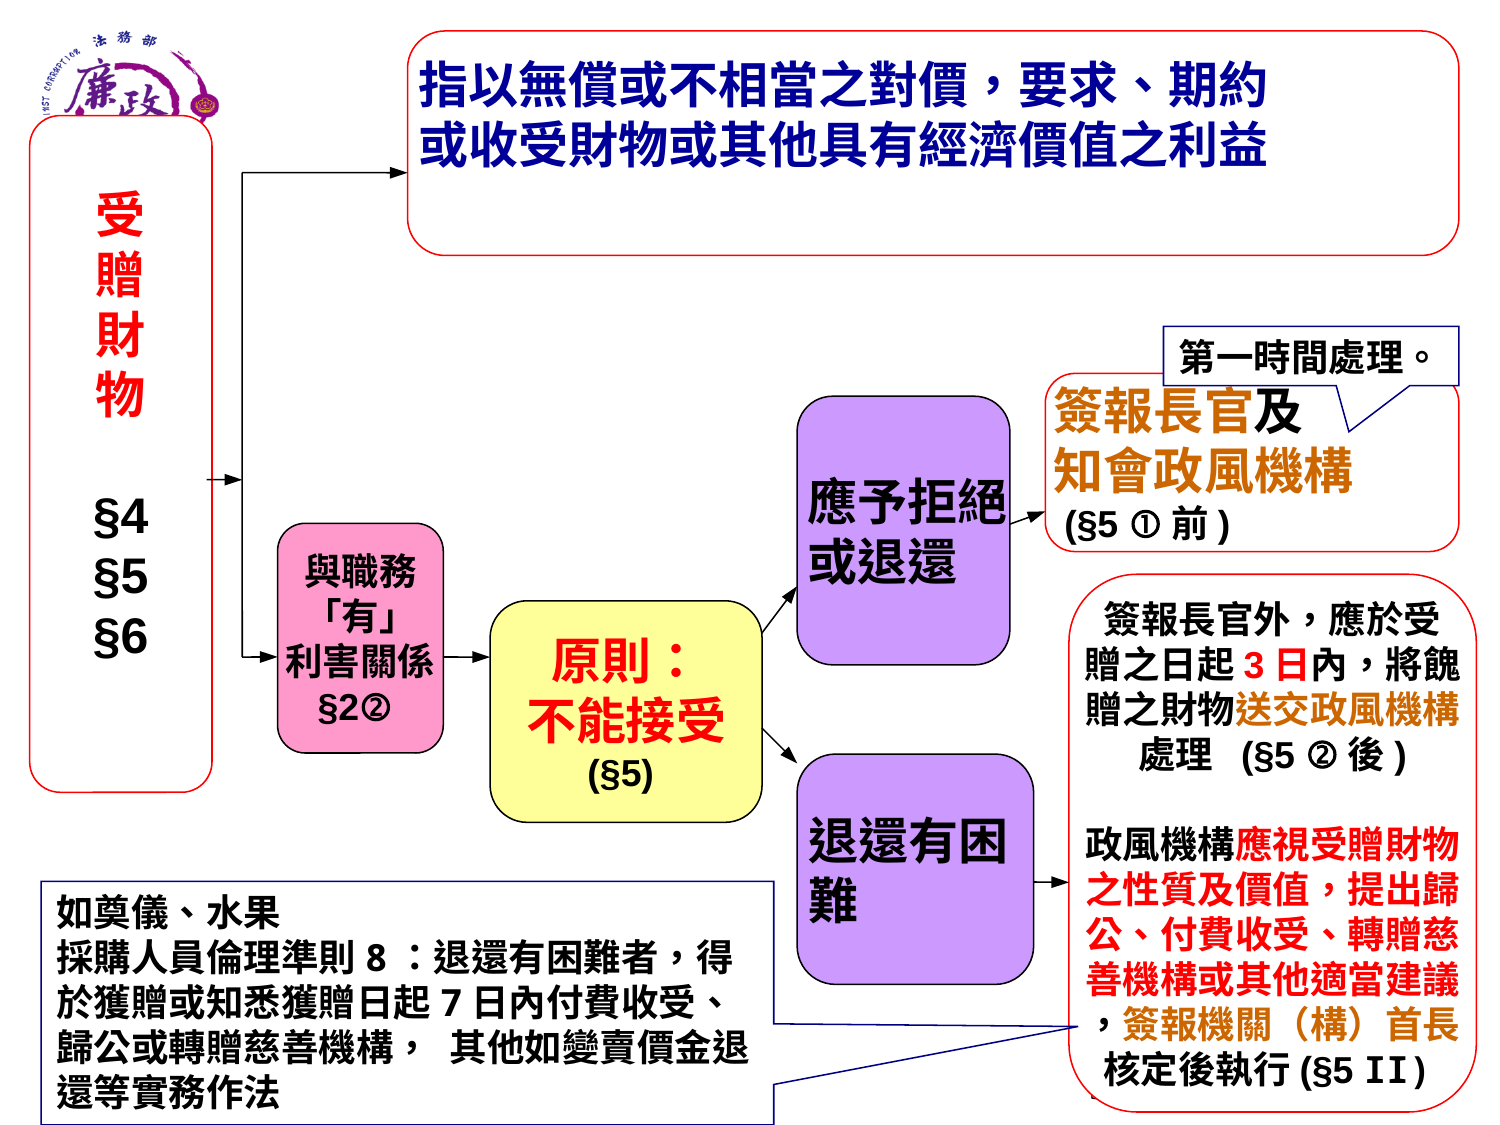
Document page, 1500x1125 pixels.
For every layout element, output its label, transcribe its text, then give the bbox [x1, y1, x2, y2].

text_box 簽報長官外，應於受 贈之日起3日內，將餽 贈之財物送交政風機構 處理 (§5 後) 政風機構應視受贈財物 之性質及價值，提出歸 公、付費收受、轉贈慈 善機構或其他適當建議 ，簽報機關（構）首長 核定後執行(§5 II) [1068, 574, 1477, 1113]
text_box 應予拒絕 或退還 [797, 396, 1010, 665]
text_box [1074, 1073, 1136, 1113]
text_box 如奠儀、水果 採購人員倫理準則8：退還有困難者，得於獲贈或知悉獲贈日起7日內付費收受、歸公或轉贈慈善機構， 其他如變賣價金退還等實務作法 [41, 881, 1079, 1125]
text_box 指以無償或不相當之對價，要求、期約 或收受財物或其他具有經濟價值之利益 [407, 30, 1459, 256]
text_box 原則： 不能接受 (§5) [490, 600, 763, 823]
text_box 受 贈 財 物 §4 §5 §6 [29, 115, 213, 793]
text_box 第一時間處理。 [1163, 326, 1459, 432]
text_box 與職務 「有」 利害關係 §2 [277, 523, 444, 754]
text_box 退還有困 難 [797, 754, 1034, 985]
text_box 簽報長官及 知會政風機構 (§5 前) [1045, 373, 1459, 552]
